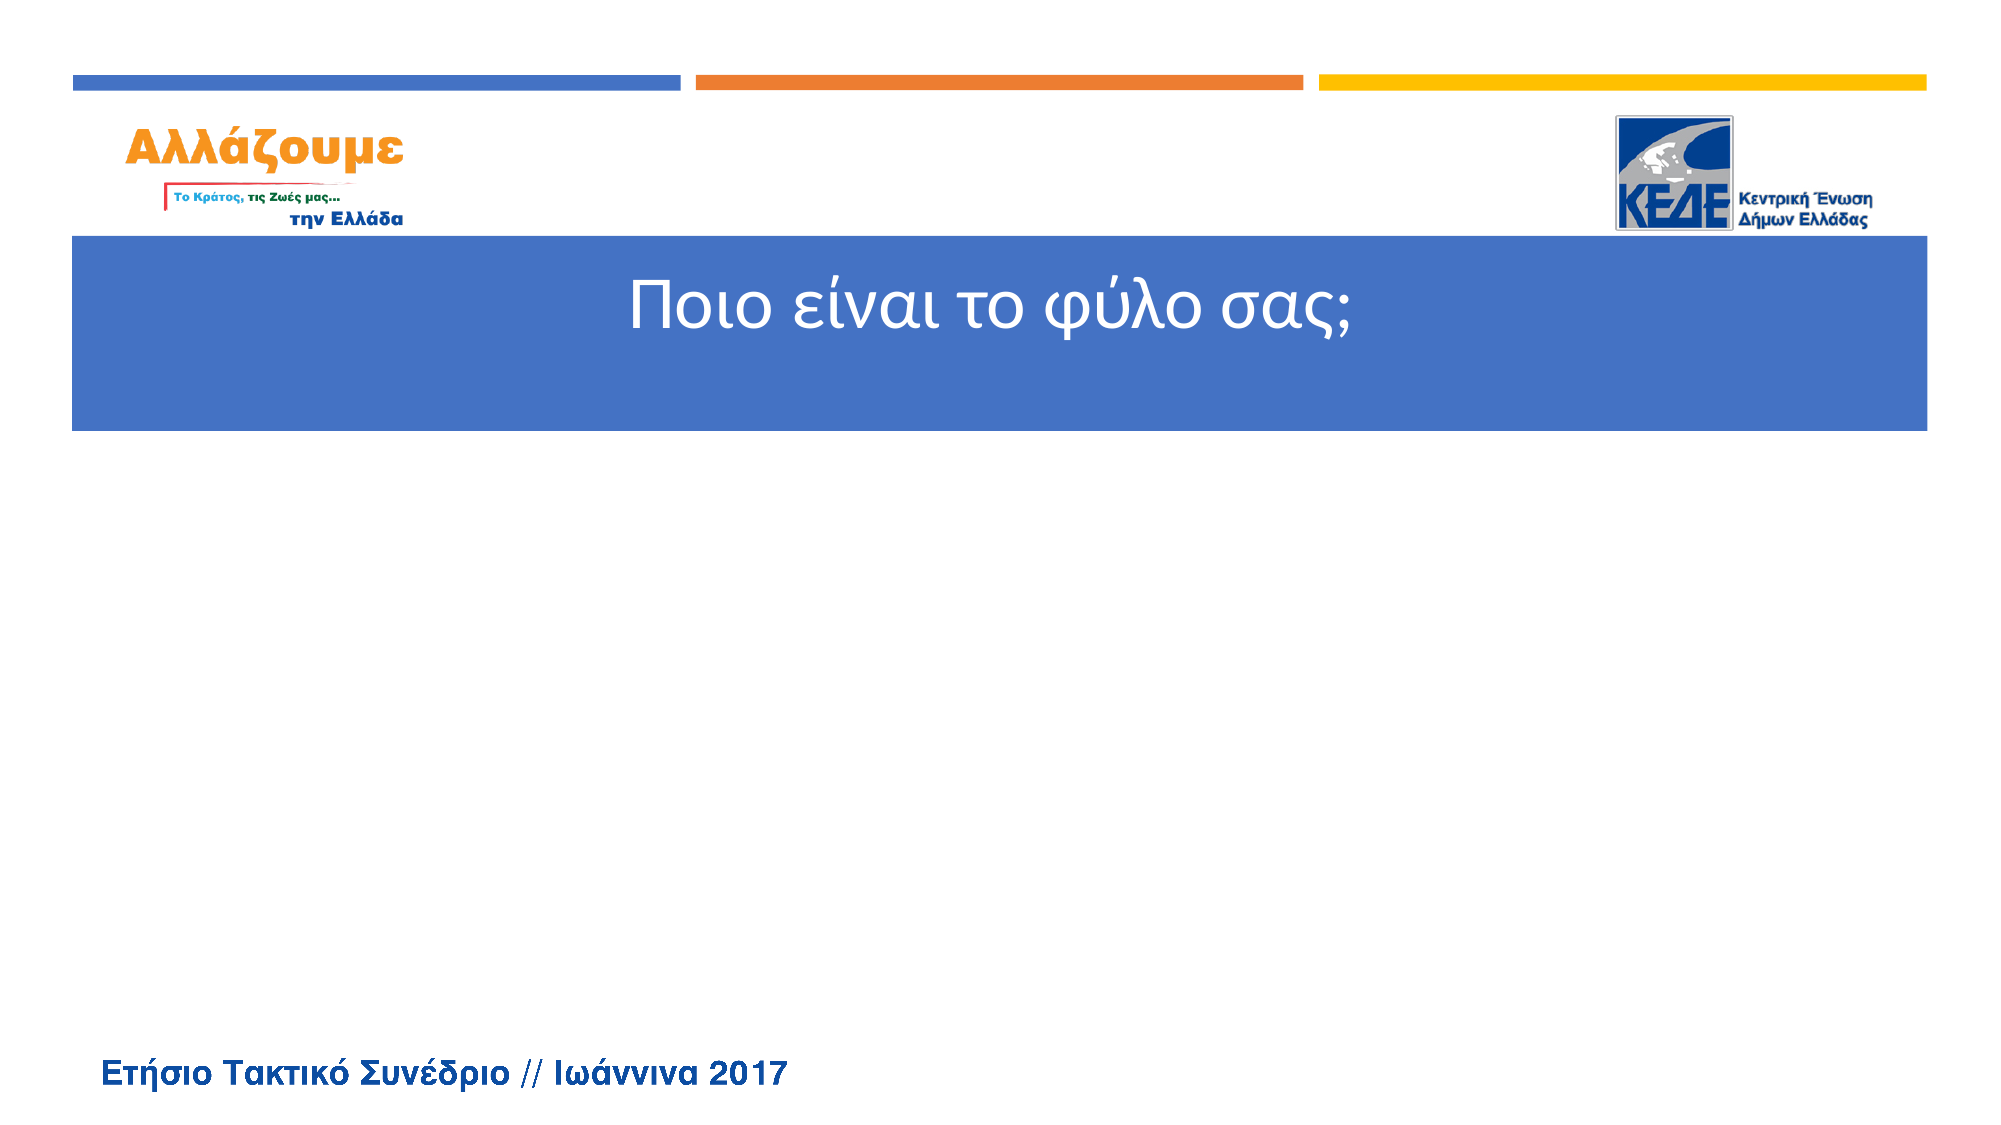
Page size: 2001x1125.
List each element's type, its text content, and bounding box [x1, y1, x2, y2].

picture [1611, 108, 1879, 235]
picture [95, 114, 435, 235]
title Ποιο είναι το φύλο σας; [95, 246, 1905, 413]
picture [50, 1003, 841, 1122]
